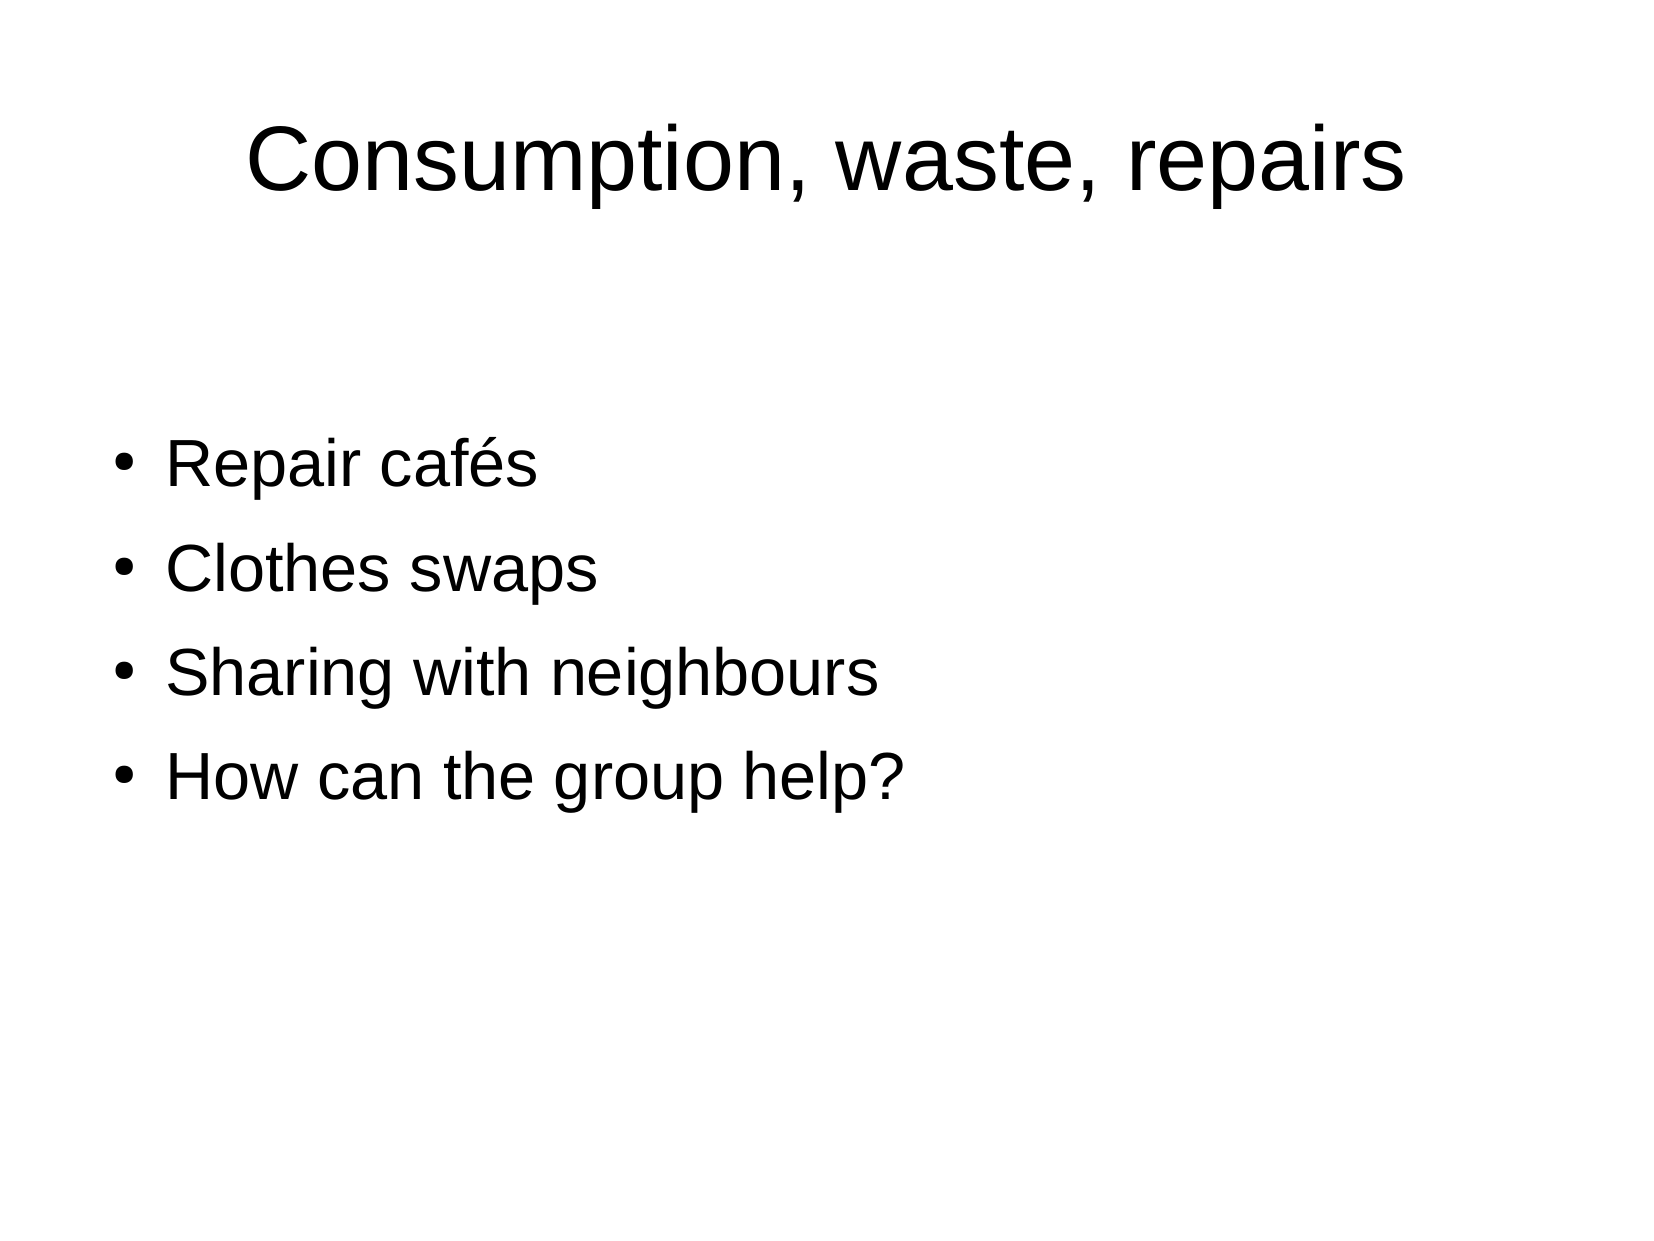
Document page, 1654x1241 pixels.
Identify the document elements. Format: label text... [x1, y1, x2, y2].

list Repair cafés Clothes swaps Sharing with neighbours How can the group help? [94, 426, 1583, 1146]
title Consumption, waste, repairs [82, 55, 1571, 263]
